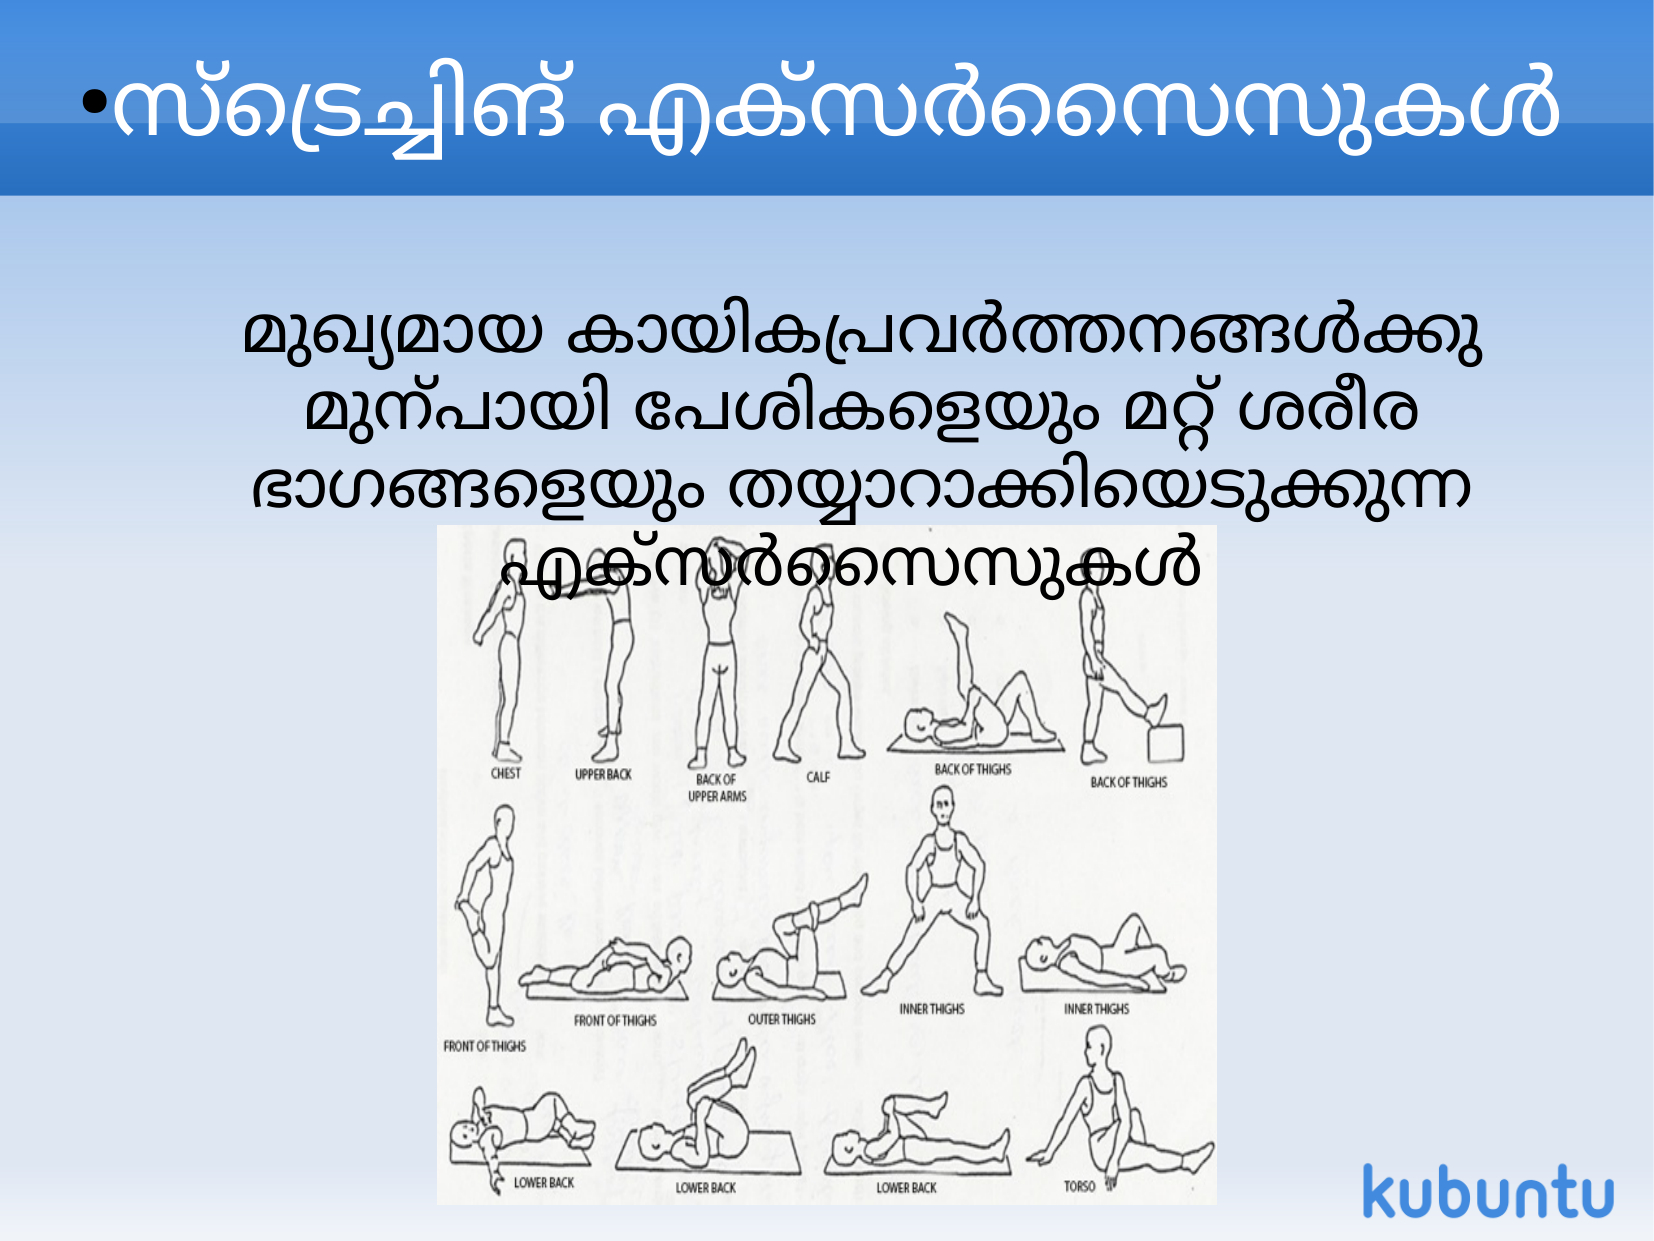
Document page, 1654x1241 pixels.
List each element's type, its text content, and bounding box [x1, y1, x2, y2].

list മുഖ്യമായ കായികപ്രവര്‍ത്തനങ്ങള്‍ക്കു മുന്പായി പേശികളെയും മറ്റ് ശരീര ഭാഗങ്ങളെയും തയ്യാറാക്കിയെടുക്കുന്ന എക്സര്‍സൈസുകള്‍ [82, 290, 1571, 1109]
picture [0, 0, 1654, 1241]
title സ്ട്രെച്ചിങ് എക്സര്‍സൈസുകള്‍ [76, 0, 1565, 208]
